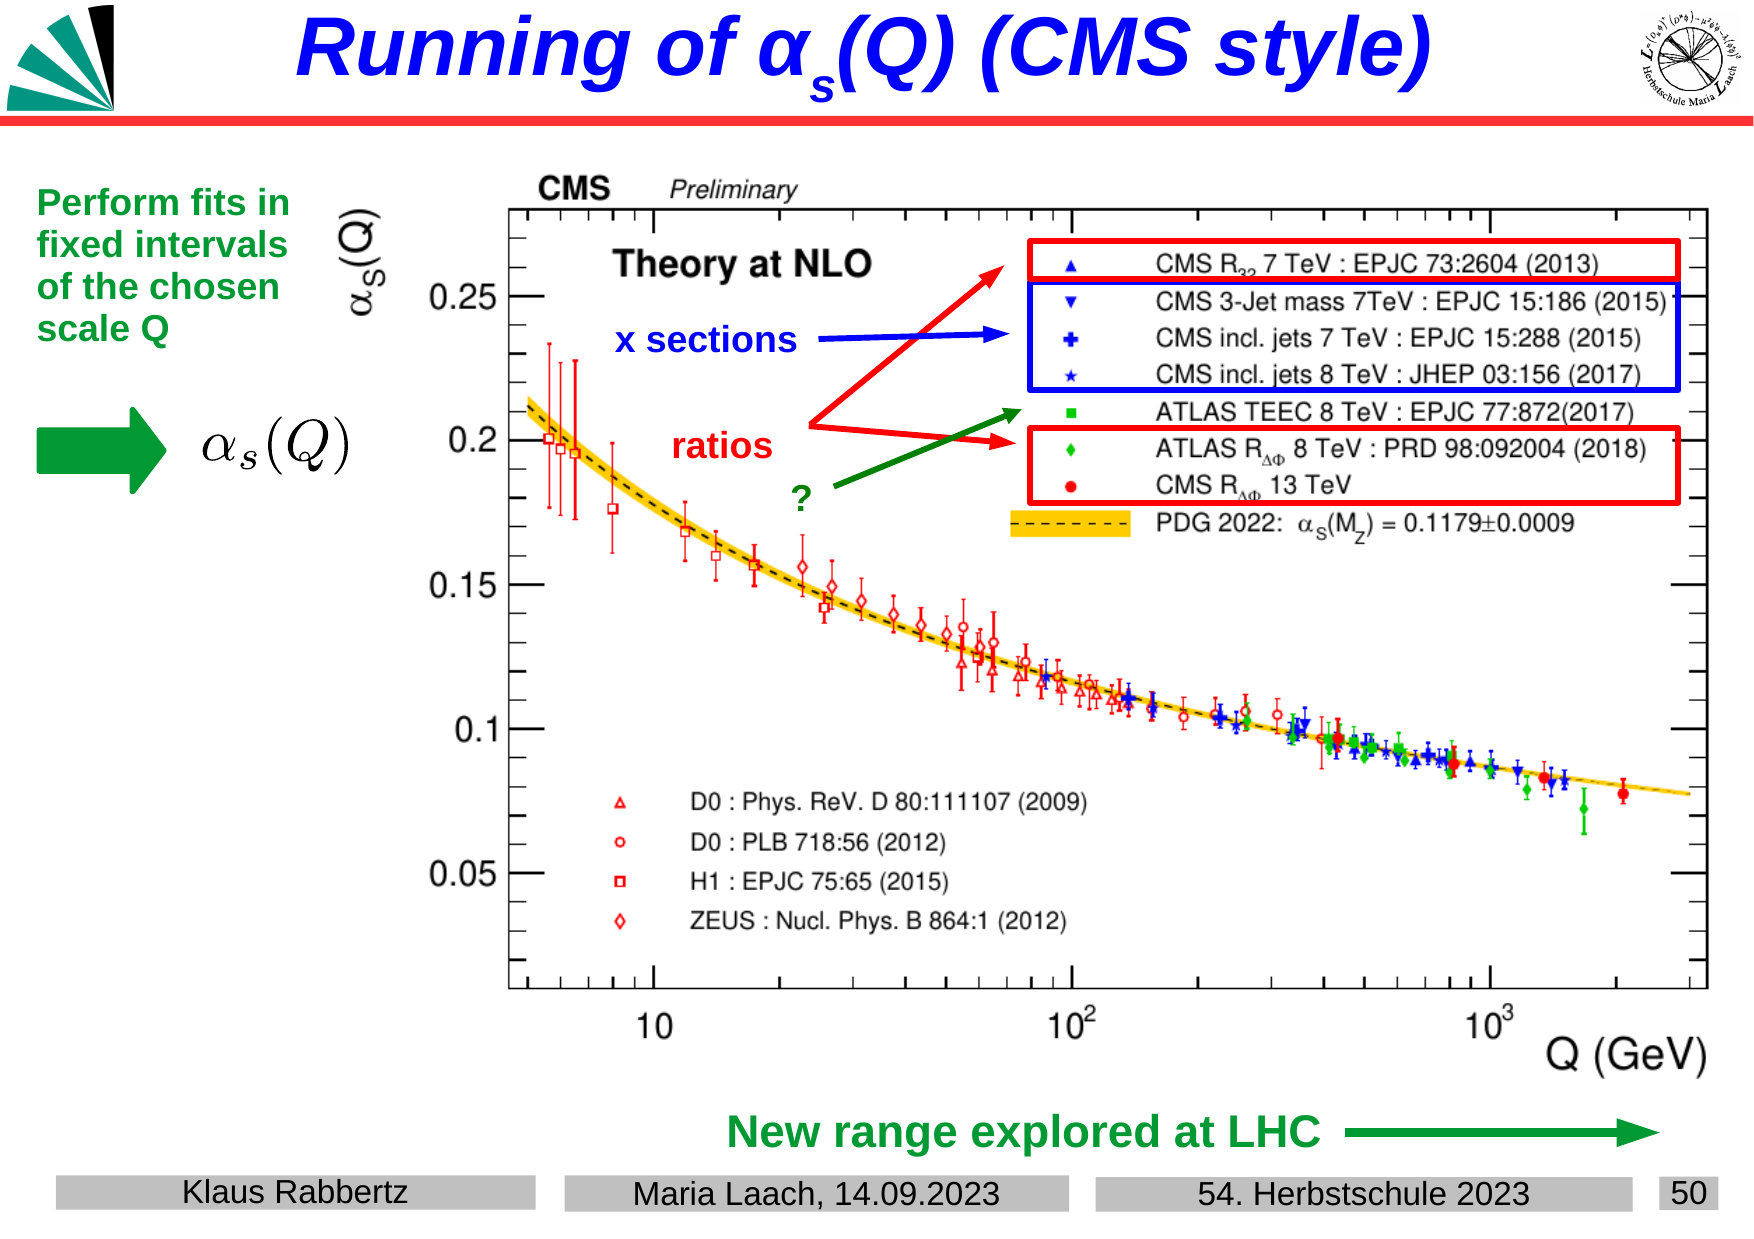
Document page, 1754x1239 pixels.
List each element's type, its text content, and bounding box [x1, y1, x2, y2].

text_box ? [778, 471, 826, 526]
text_box [39, 409, 164, 492]
text_box x sections [602, 312, 813, 367]
picture [1641, 11, 1741, 106]
title Running of αs(Q) (CMS style) [123, 0, 1606, 114]
text_box New range explored at LHC [714, 1099, 1335, 1163]
text_box Perform fits in fixed intervals of the chosen scale Q [24, 175, 303, 356]
text_box [200, 416, 354, 475]
picture [325, 155, 1741, 1086]
text_box ratios [659, 418, 786, 472]
picture [7, 5, 114, 112]
